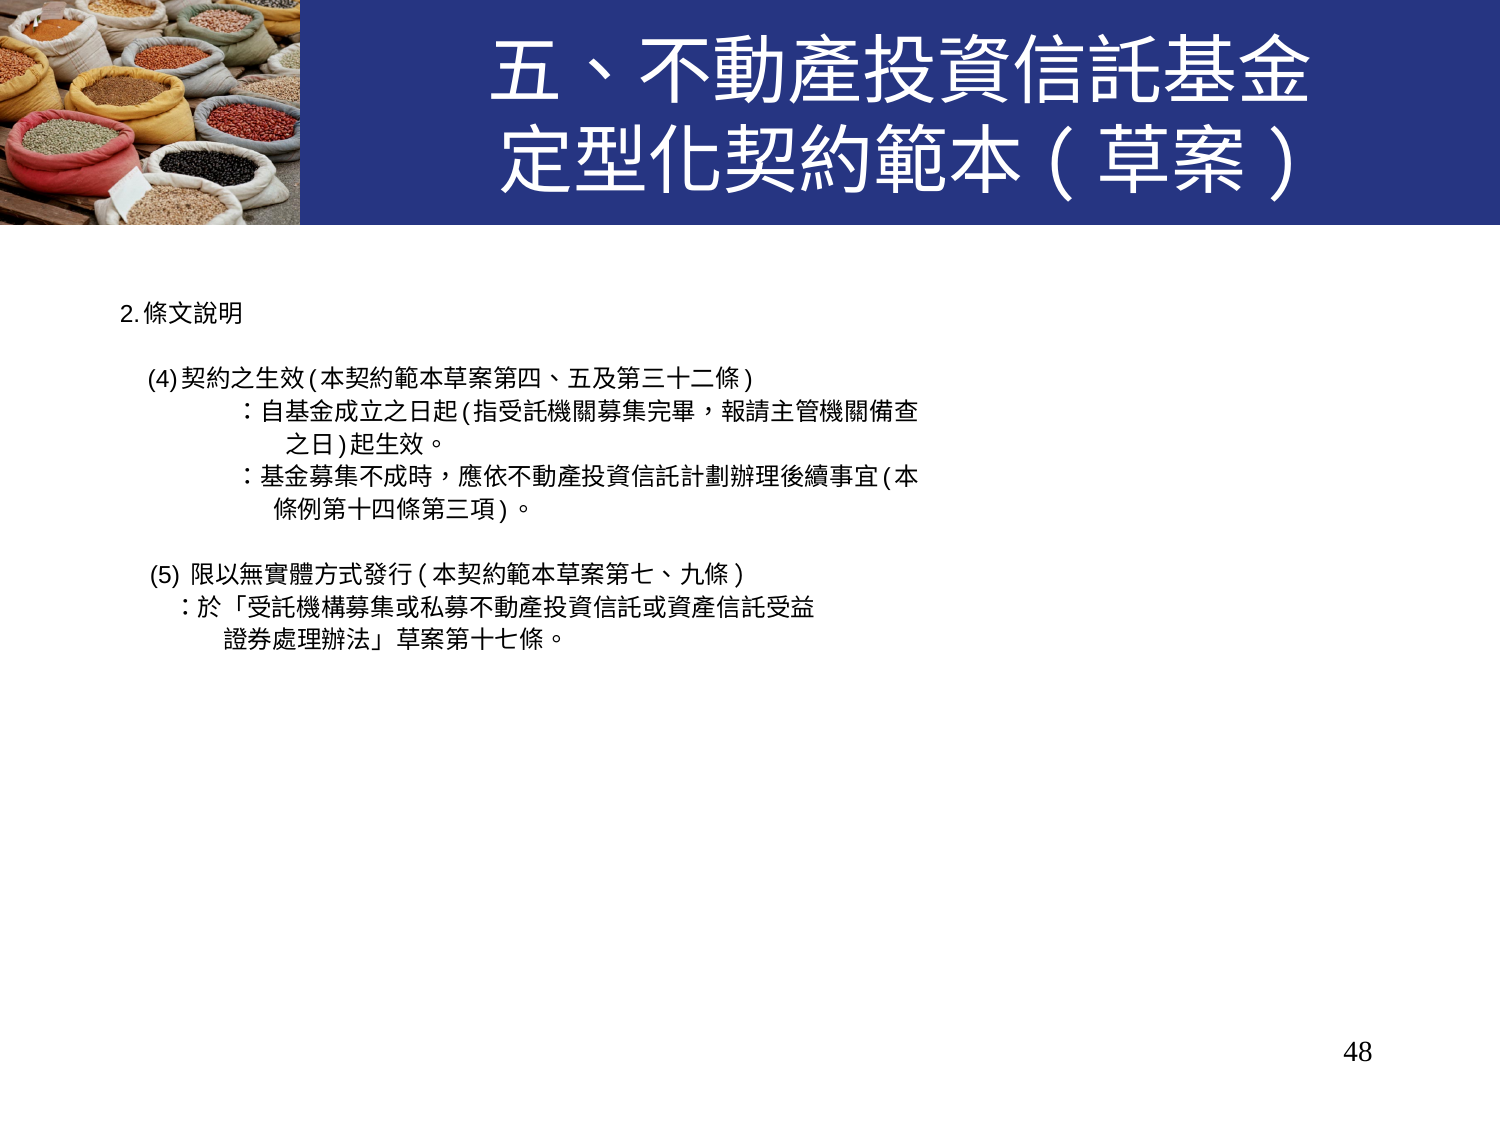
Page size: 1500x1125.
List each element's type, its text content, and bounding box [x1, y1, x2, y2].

title 五、不動產投資信託基金 定型化契約範本(草案) [300, 0, 1500, 225]
list 2.條文說明 (4)契約之生效(本契約範本草案第四、五及第三十二條) ：自基金成立之日起(指受託機關募集完畢，報請主管機關備查 之日)起生效。 ：基金募集不成時，應依不動產投資信託計劃辦理後續事宜(本 條例第十四條第三項)。 (5) 限以無實體方式發行(本契約範本草案第七、九條) ：於「受託機構募集或私募不動產投資信託或資產信託受益 證券處理辦法」草案第十七條。 [104, 293, 1380, 956]
picture [0, 0, 300, 225]
